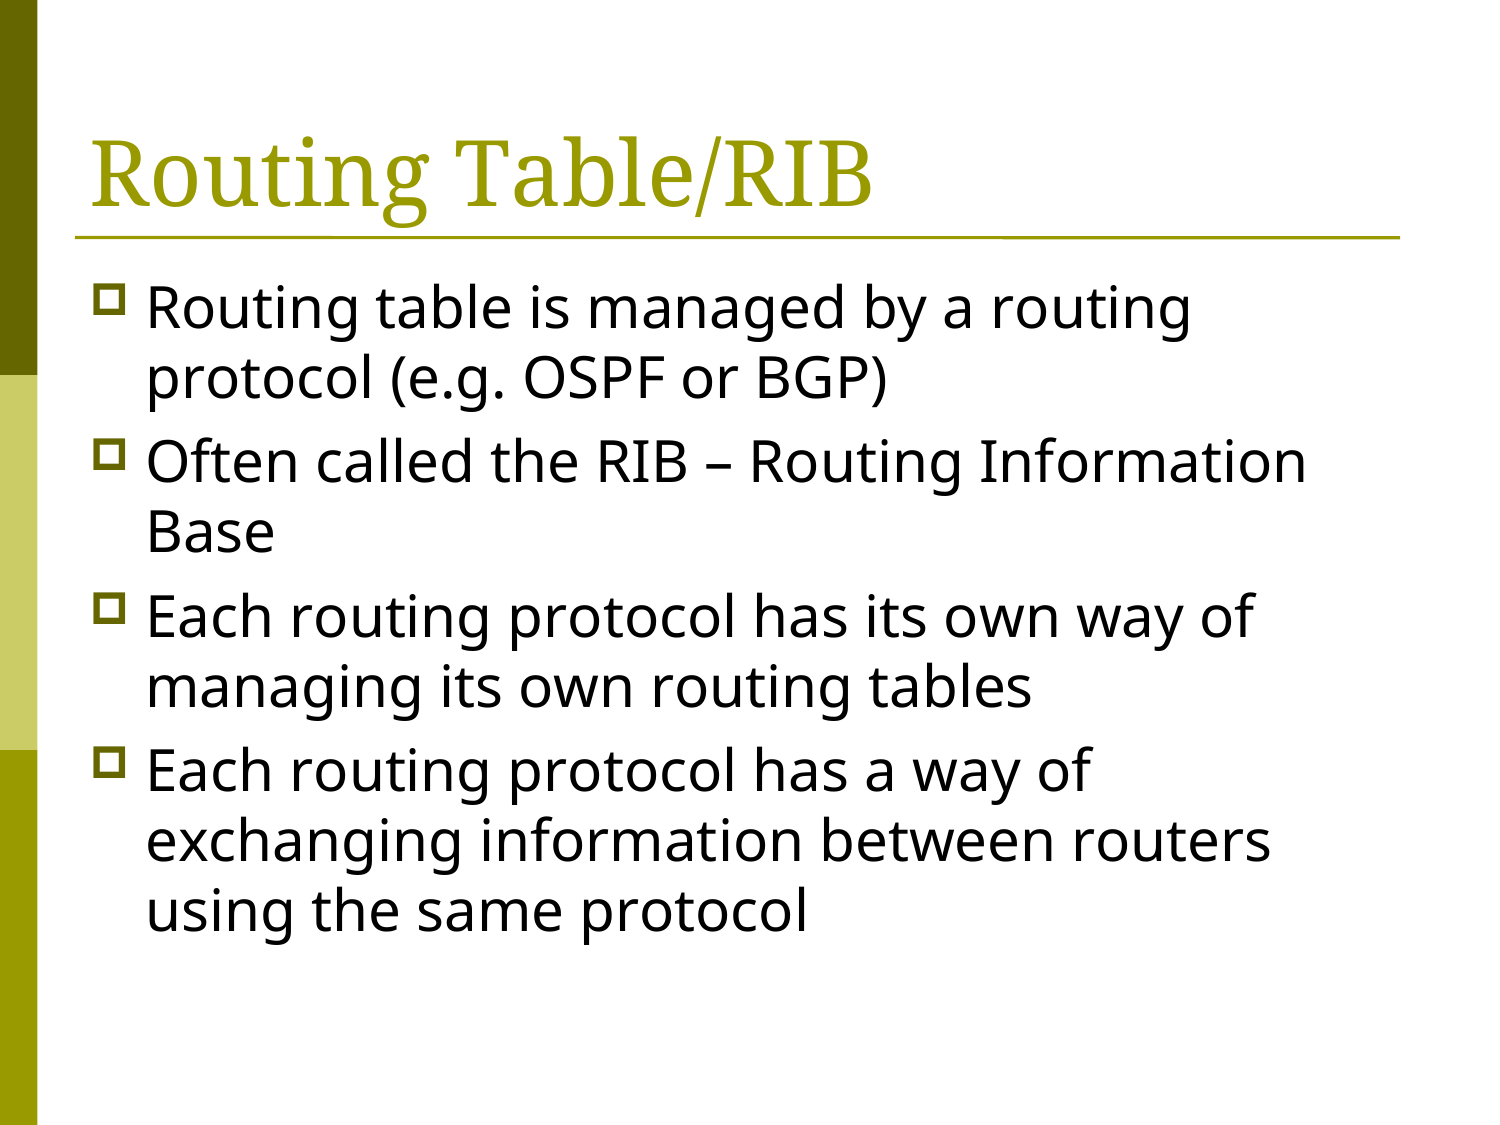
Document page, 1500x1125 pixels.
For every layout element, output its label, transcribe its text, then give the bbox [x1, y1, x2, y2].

list Routing table is managed by a routing protocol (e.g. OSPF or BGP) Often called the RIB – Routing Information Base Each routing protocol has its own way of managing its own routing tables Each routing protocol has a way of exchanging information between routers using the same protocol [75, 262, 1426, 1006]
title Routing Table/RIB [75, 45, 1426, 233]
